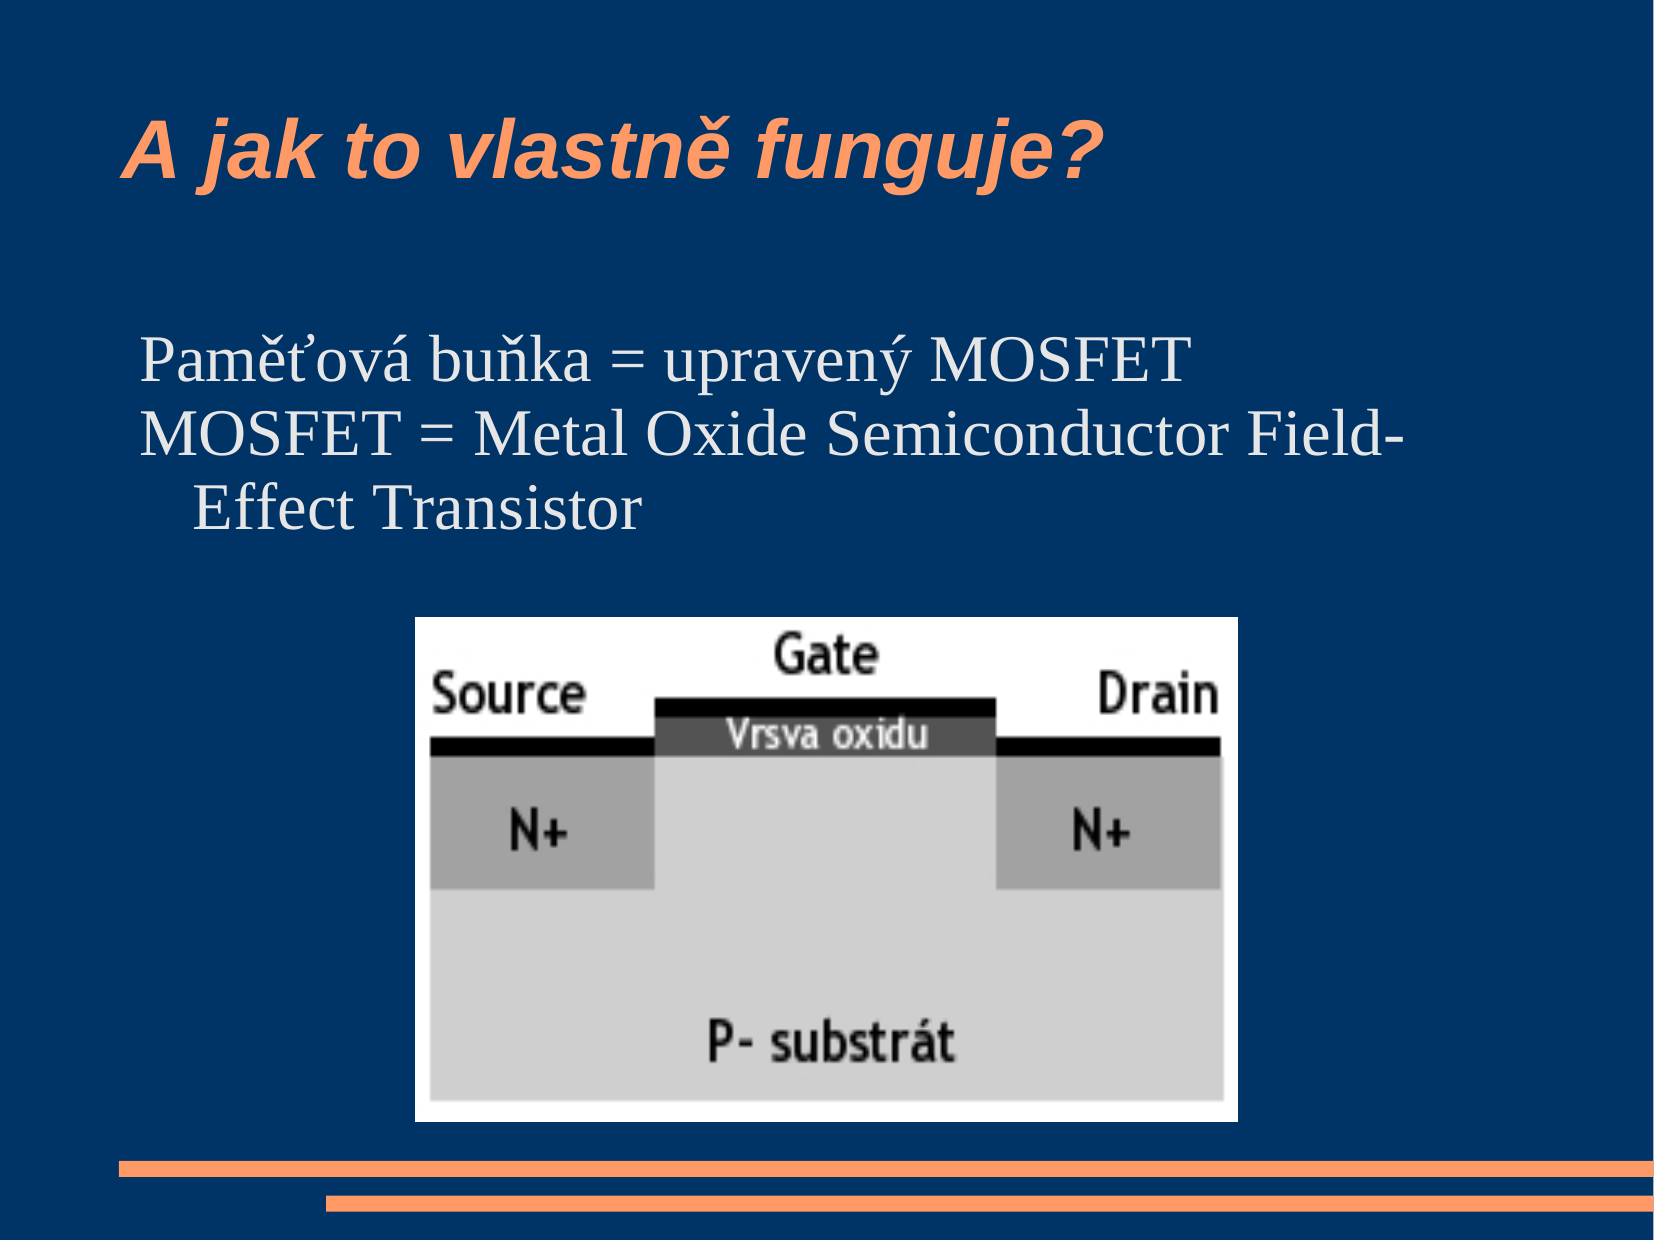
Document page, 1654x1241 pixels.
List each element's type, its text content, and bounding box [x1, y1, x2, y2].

list Paměťová buňka = upravený MOSFET MOSFET = Metal Oxide Semiconductor Field-Effect Transistor [121, 322, 1561, 709]
picture [415, 617, 1238, 1123]
title A jak to vlastně funguje? [121, 46, 1534, 254]
